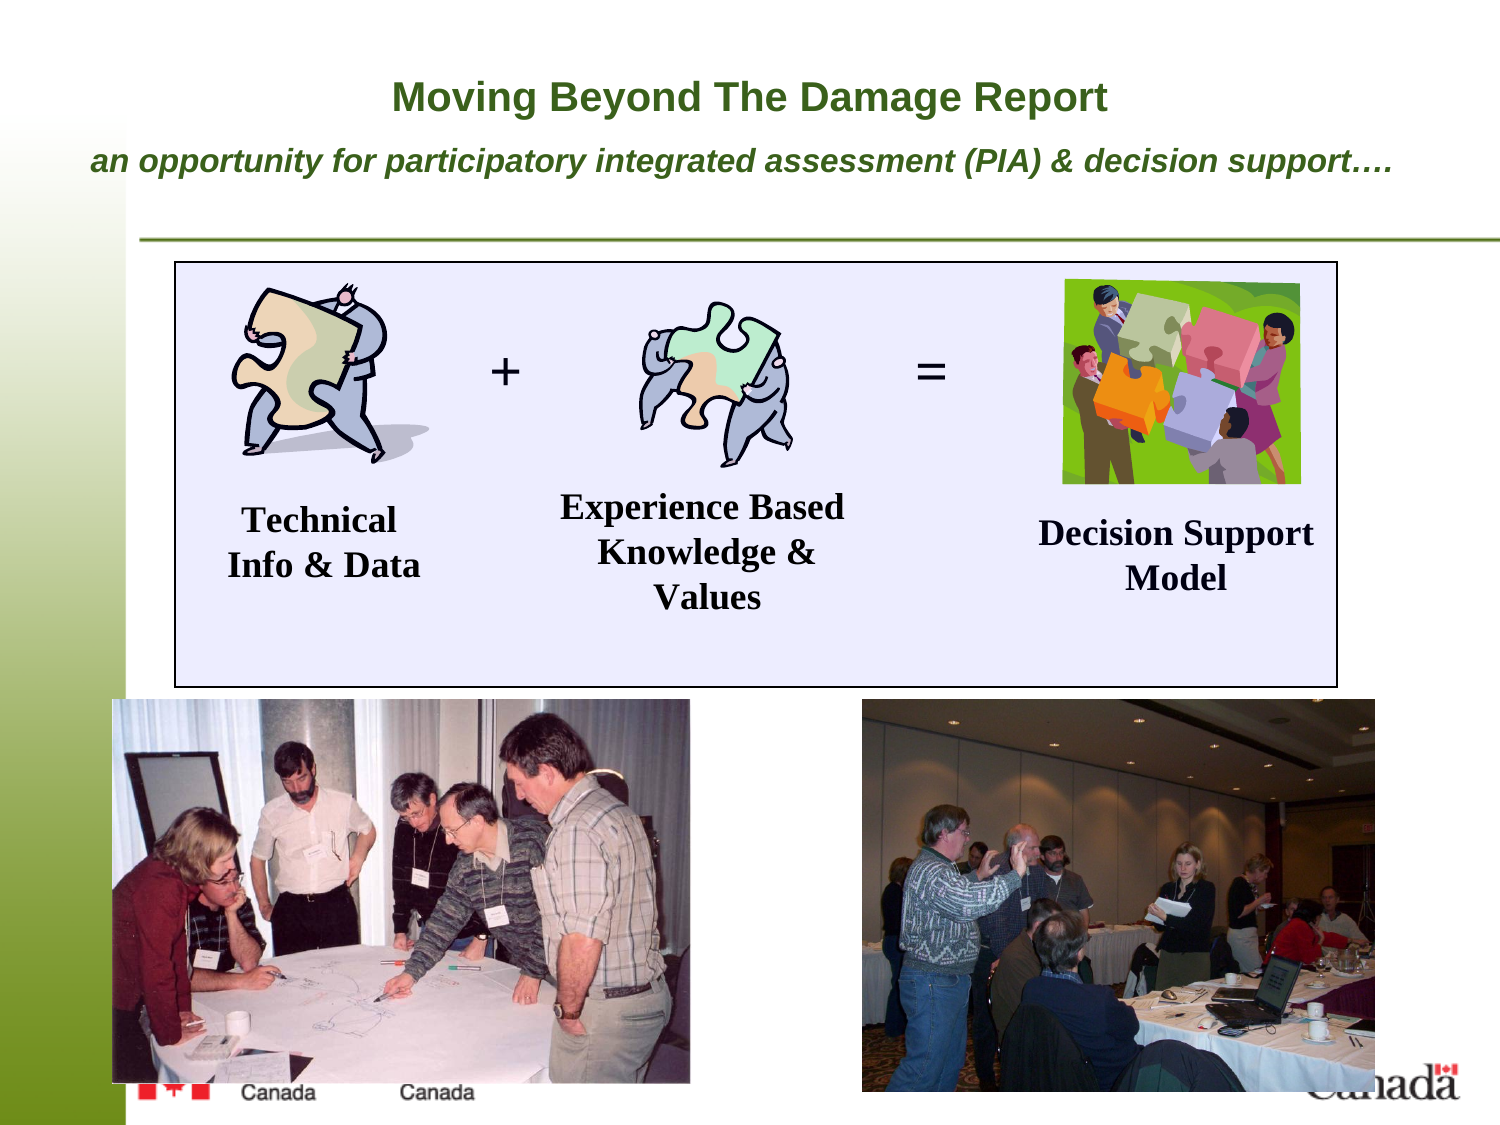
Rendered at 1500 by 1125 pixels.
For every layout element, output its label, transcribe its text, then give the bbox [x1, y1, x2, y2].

text_box Experience Based Knowledge & Values [537, 474, 878, 626]
text_box Technical Info & Data [200, 487, 448, 593]
title Moving Beyond The Damage Report an opportunity for participatory integrated assessment (PIA) & decision support…. [53, 31, 1447, 232]
text_box [174, 262, 1338, 688]
picture [0, 0, 1500, 1125]
